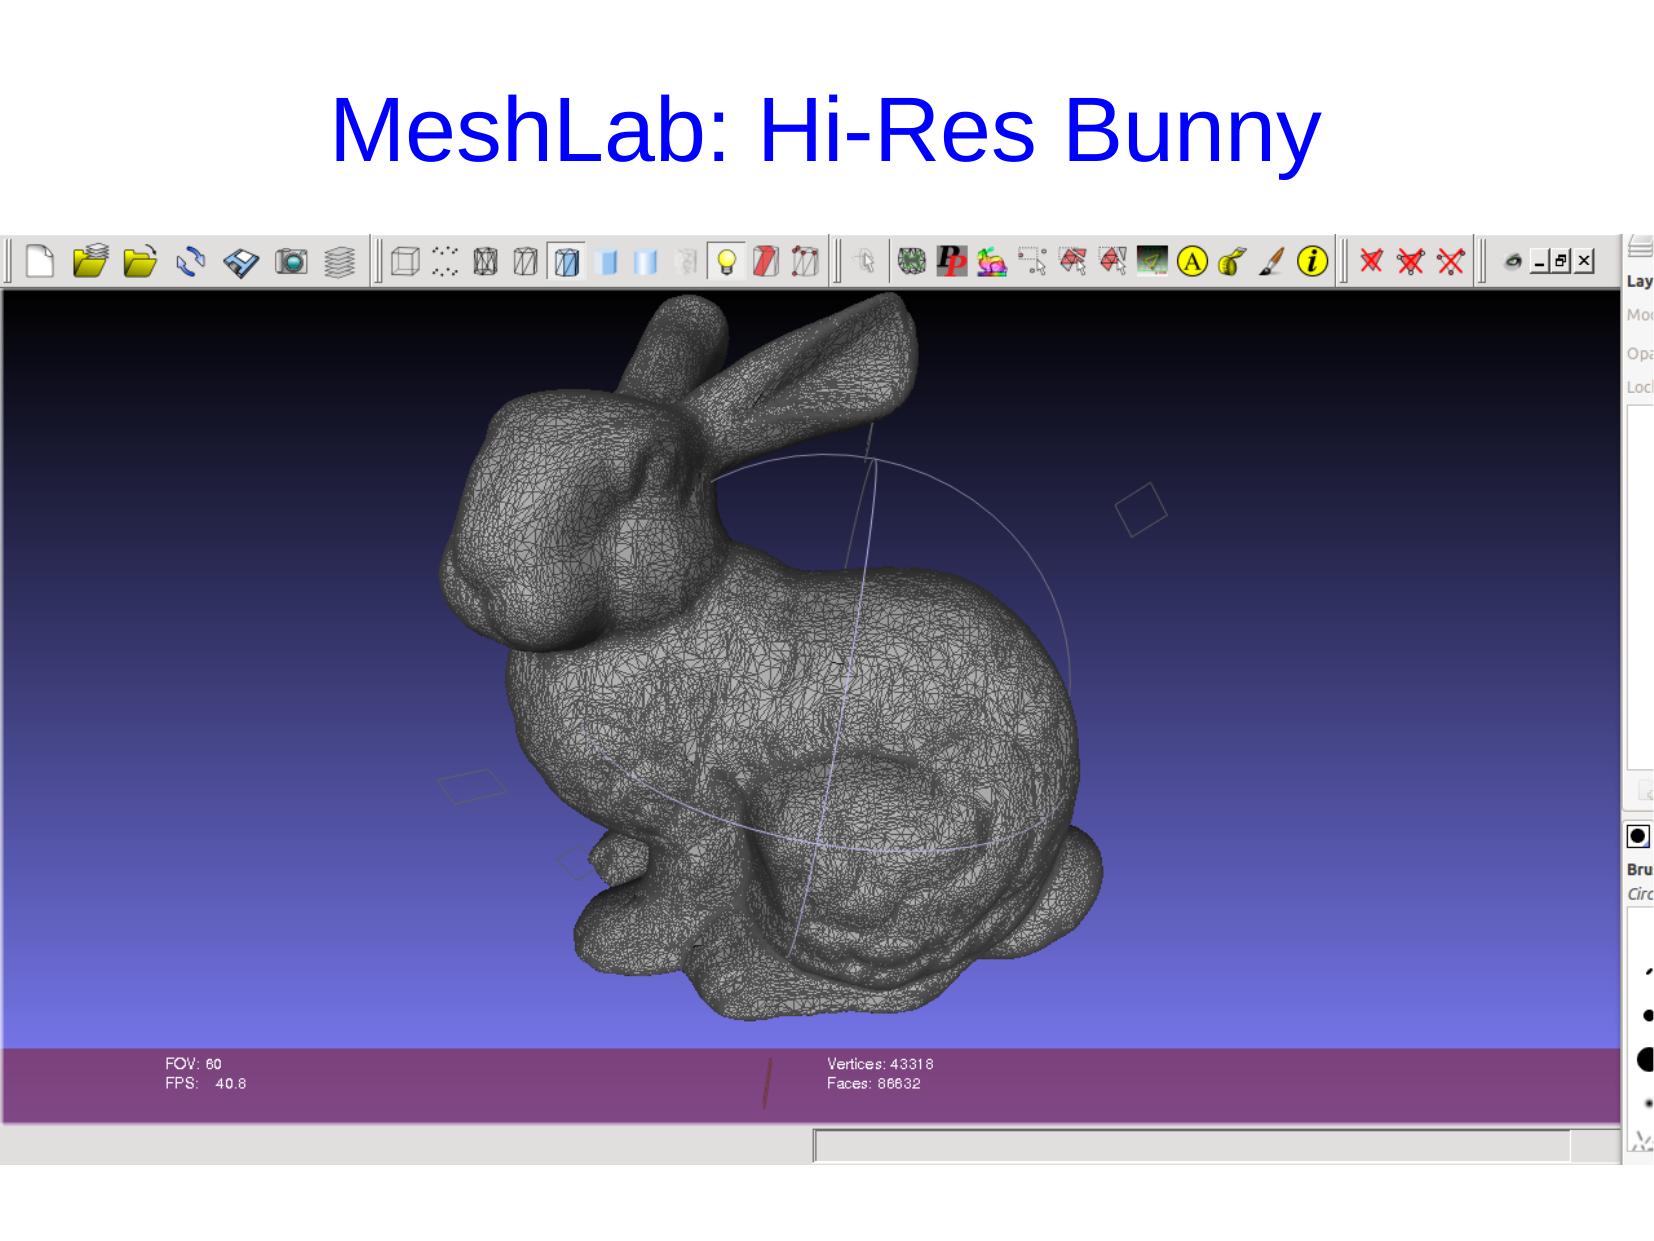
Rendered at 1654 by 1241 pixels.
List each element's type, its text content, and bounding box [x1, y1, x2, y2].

title MeshLab: Hi-Res Bunny [82, 25, 1571, 233]
picture [0, 234, 1654, 1165]
